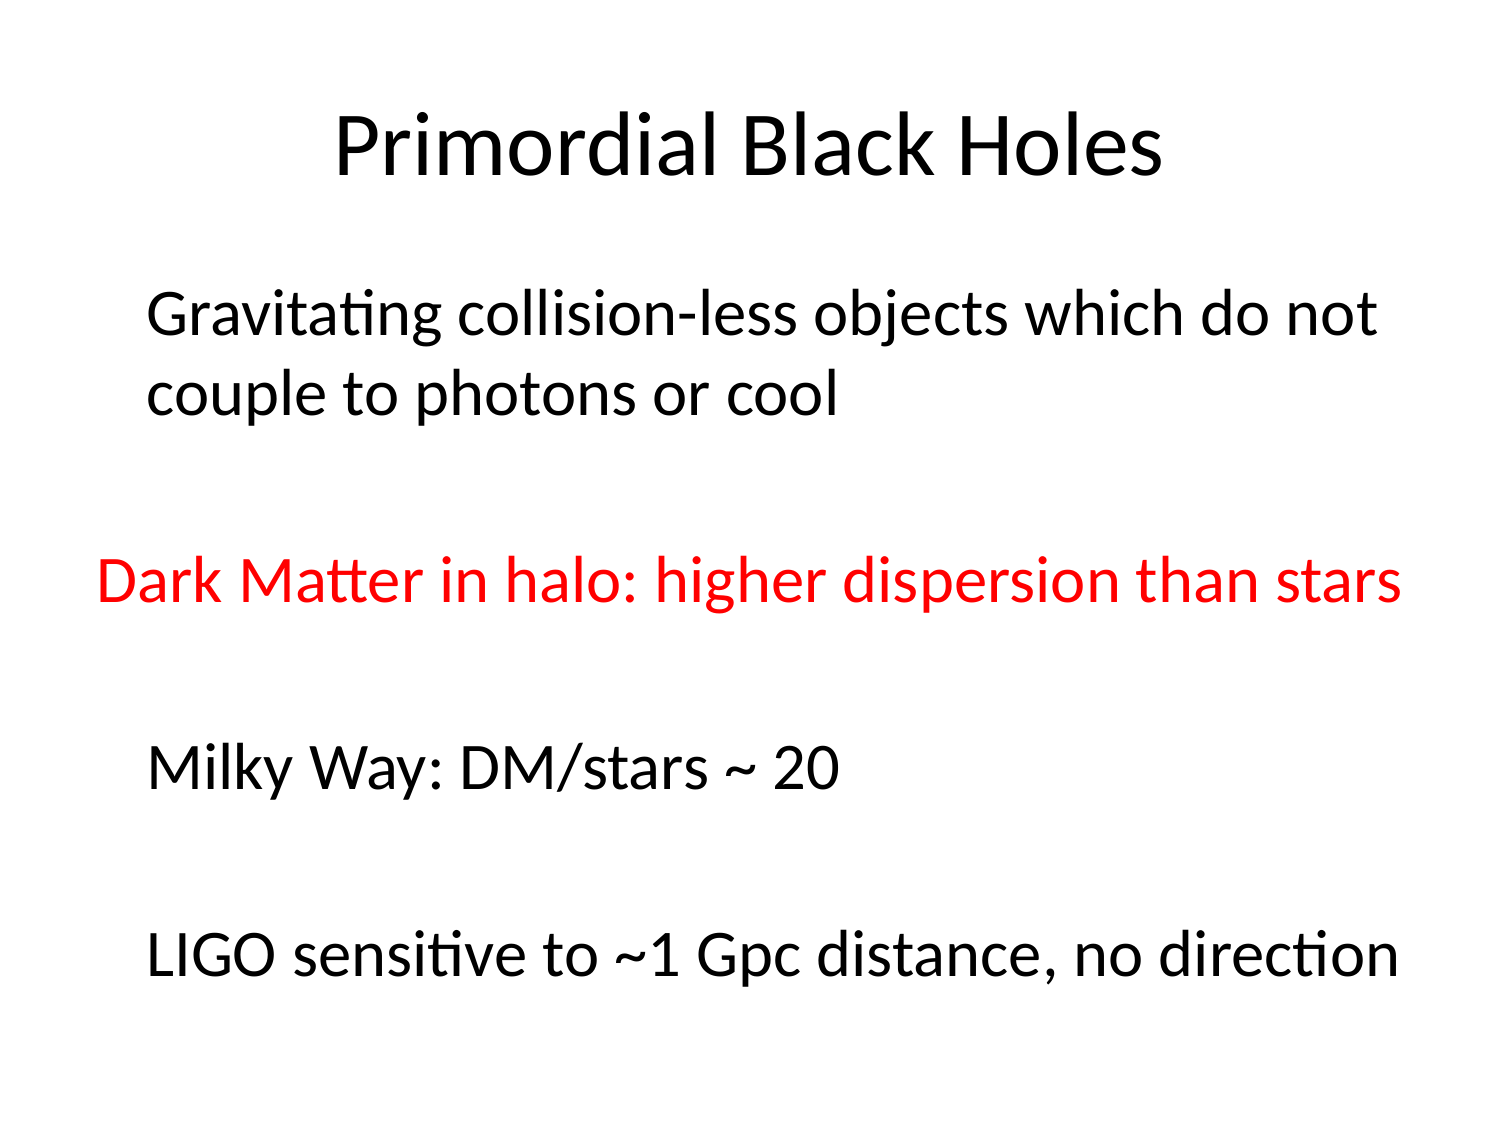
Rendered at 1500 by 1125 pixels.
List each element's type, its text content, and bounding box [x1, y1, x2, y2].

list Gravitating collision-less objects which do not couple to photons or cool Dark Matter in halo: higher dispersion than stars Milky Way: DM/stars ~ 20 LIGO sensitive to ~1 Gpc distance, no direction [75, 167, 1425, 1098]
title Primordial Black Holes [75, 45, 1425, 167]
